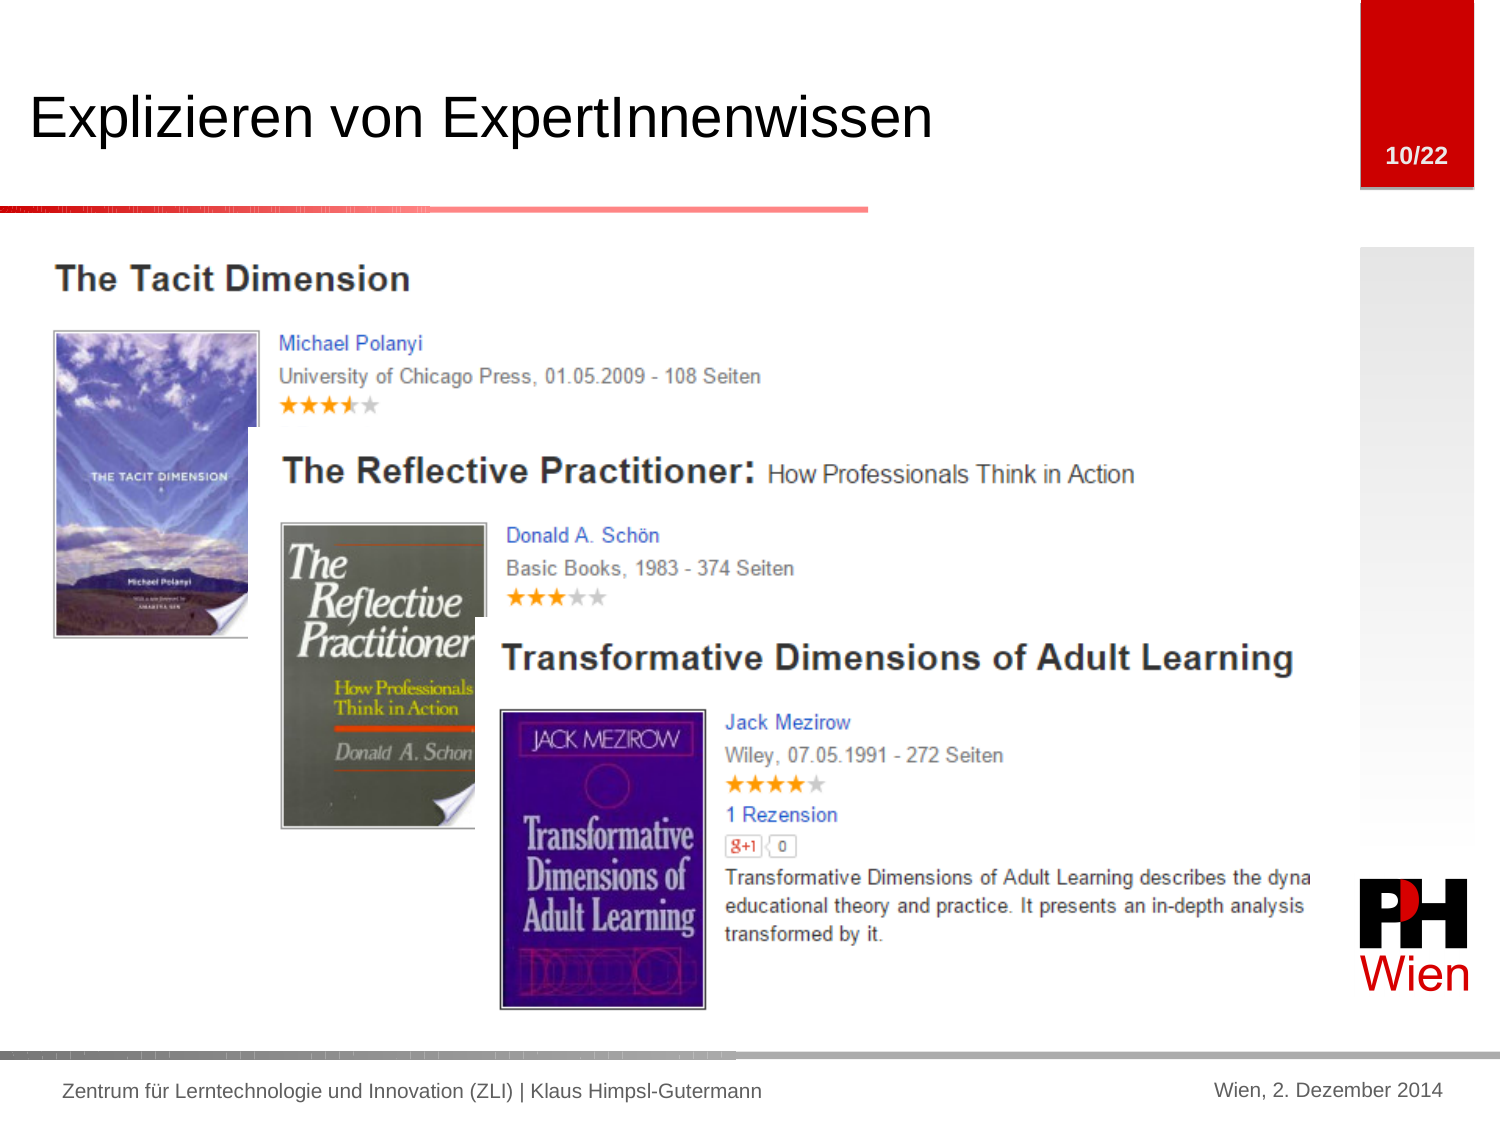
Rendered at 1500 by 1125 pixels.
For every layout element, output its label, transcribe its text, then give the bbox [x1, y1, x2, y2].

title Explizieren von ExpertInnenwissen [29, 45, 1334, 189]
picture [1354, 873, 1474, 997]
picture [30, 235, 1310, 1029]
